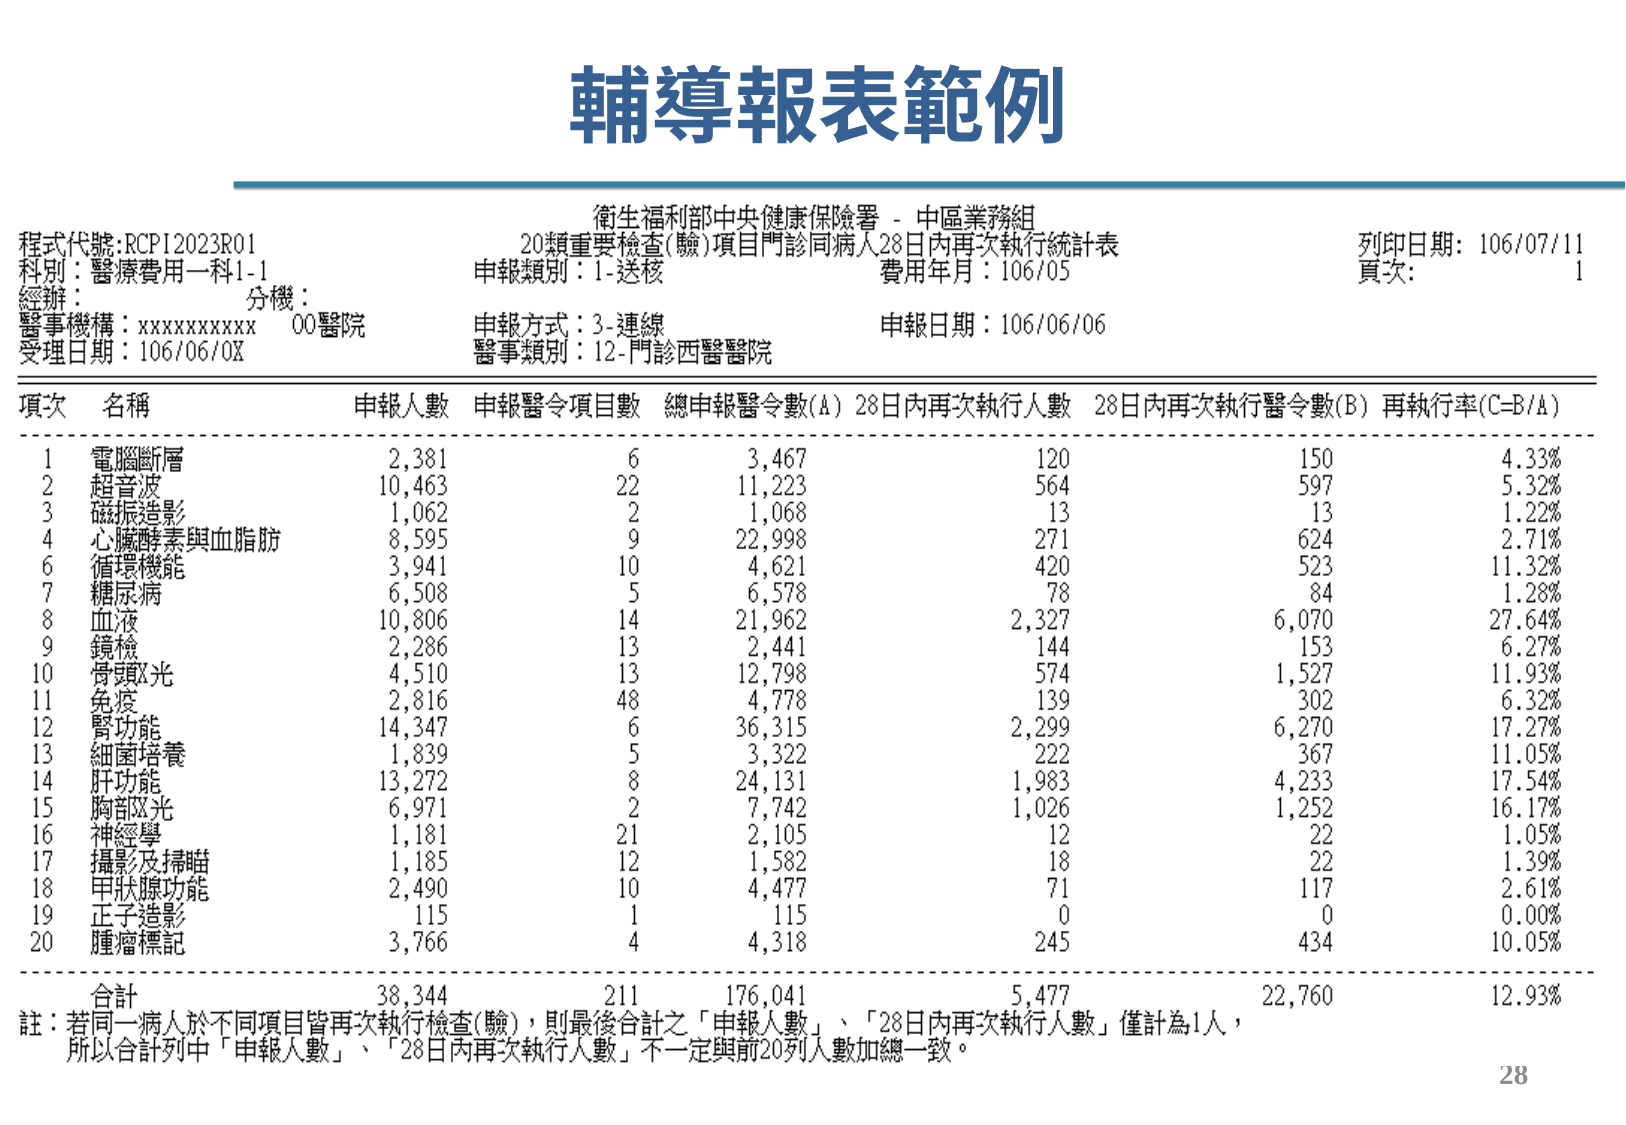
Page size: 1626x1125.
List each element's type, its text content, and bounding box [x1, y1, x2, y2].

slide_number <編號> [1164, 1066, 1544, 1103]
title 輔導報表範例 [80, 27, 1557, 179]
picture [4, 191, 1600, 1066]
